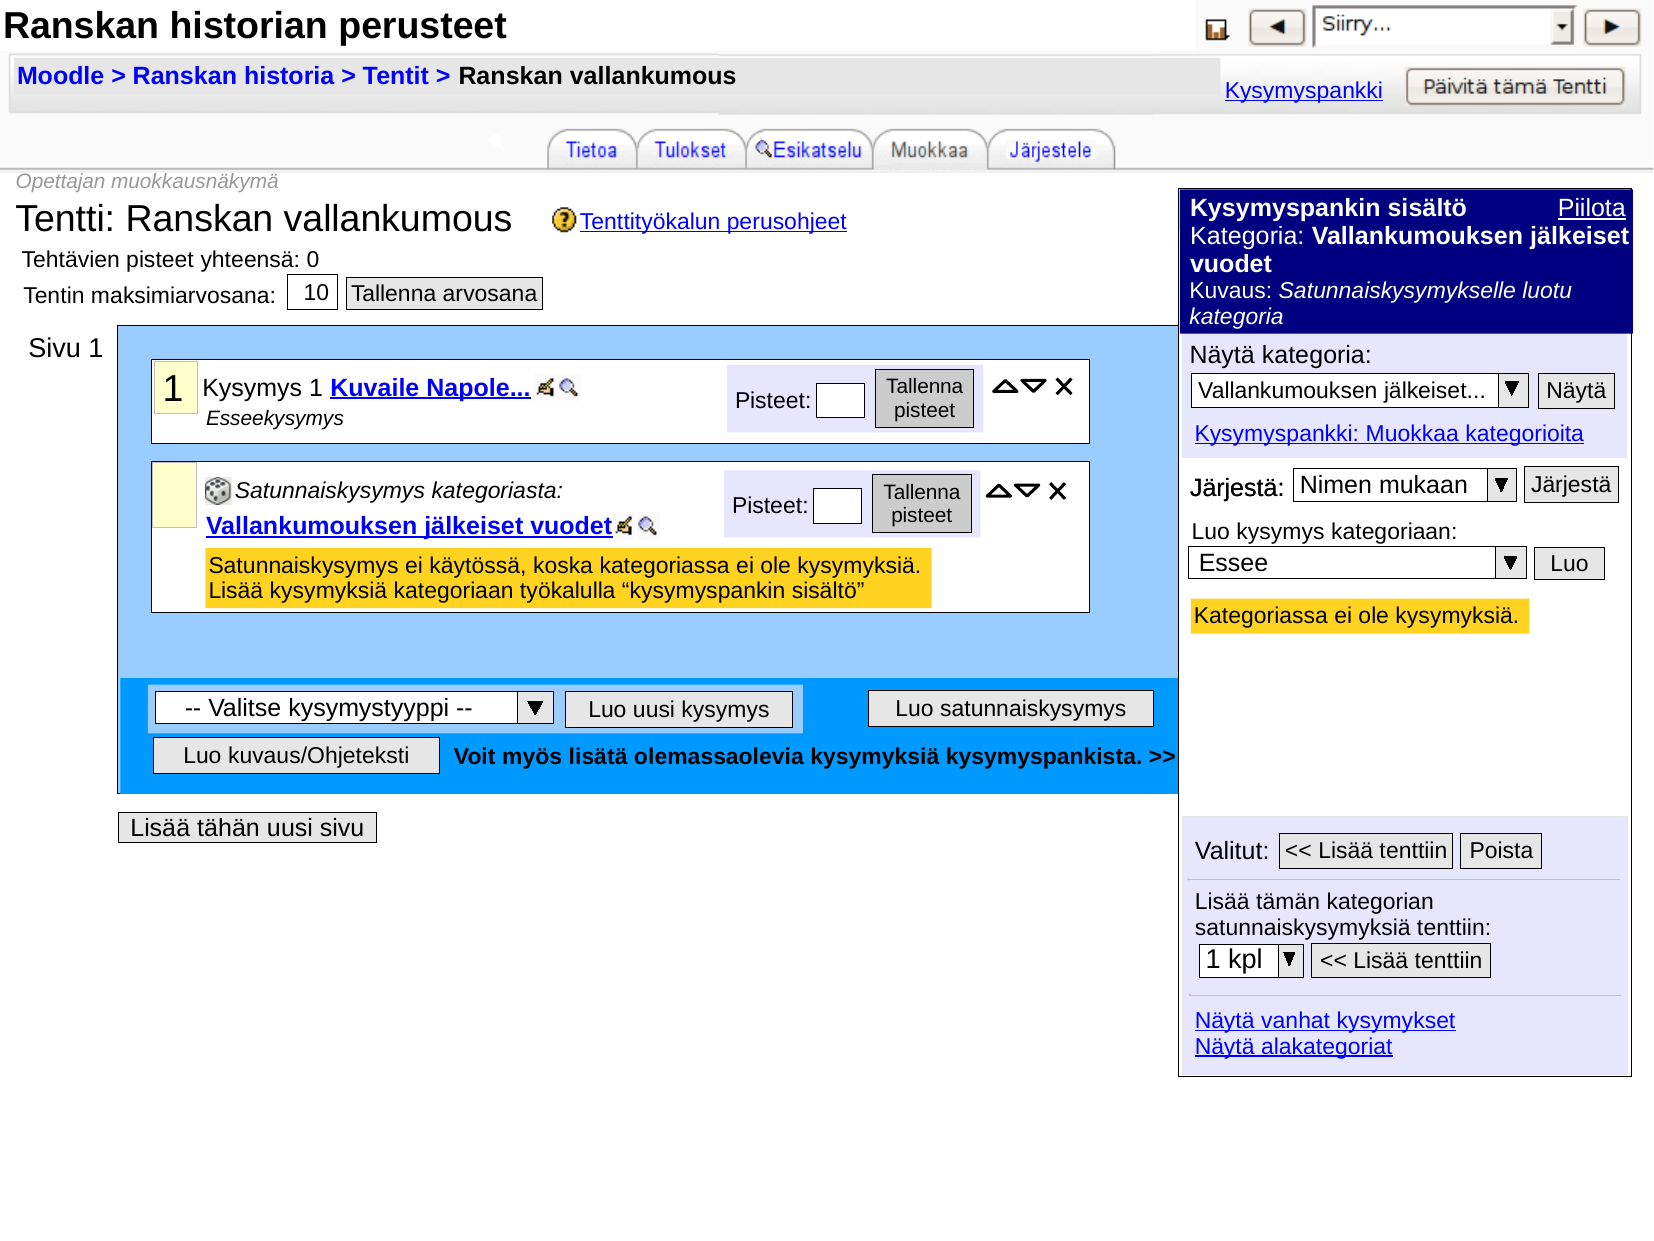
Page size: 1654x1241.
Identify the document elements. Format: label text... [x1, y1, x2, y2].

text_box Järjestä: [1187, 468, 1295, 506]
text_box Esseekysymys [203, 402, 348, 435]
text_box Tallenna pisteet [875, 369, 974, 428]
text_box Kategoriassa ei ole kysymyksiä. [1190, 598, 1530, 634]
text_box Nimen mukaan [1293, 468, 1487, 502]
text_box Tenttityökalun perusohjeet [577, 204, 851, 239]
text_box Essee [1188, 546, 1495, 579]
text_box -- Valitse kysymystyyppi -- [155, 691, 517, 724]
text_box Järjestä [1524, 466, 1619, 503]
picture [613, 512, 635, 540]
text_box Valitut: [1192, 832, 1274, 870]
text_box [117, 188, 1632, 1077]
text_box Luo uusi kysymys [565, 691, 793, 728]
text_box Luo [1534, 547, 1605, 580]
text_box Kysymys 1 Kuvaile Napole... [199, 368, 560, 407]
picture [558, 374, 581, 402]
text_box Luo kuvaus/Ohjeteksti [153, 737, 440, 774]
text_box 1 [159, 363, 187, 415]
text_box Tallenna pisteet [872, 474, 972, 533]
text_box Opettajan muokkausnäkymä [12, 173, 282, 198]
text_box Vallankumouksen jälkeiset vuodet [203, 507, 651, 545]
text_box Sivu 1 [25, 328, 107, 369]
text_box Pisteet: [729, 488, 813, 524]
text_box Näytä vanhat kysymykset Näytä alakategoriat [1191, 1003, 1459, 1064]
text_box Lisää tähän uusi sivu [118, 812, 377, 843]
text_box Luo satunnaiskysymys [868, 690, 1154, 727]
picture [637, 512, 660, 540]
text_box Ranskan historian perusteet [0, 0, 1196, 52]
picture [534, 374, 557, 401]
text_box Tehtävien pisteet yhteensä: 0 [18, 242, 323, 277]
text_box << Lisää tenttiin [1279, 833, 1453, 869]
text_box Poista [1460, 833, 1542, 869]
text_box 1 [159, 415, 187, 421]
text_box Kysymyspankki: Muokkaa kategorioita [1191, 416, 1588, 451]
text_box Vallankumouksen jälkeiset... [1195, 373, 1491, 409]
picture [0, 0, 1654, 173]
text_box Satunnaiskysymys ei käytössä, koska kategoriassa ei ole kysymyksiä. Lisää kysymyksiä kategoriaan työkalulla “kysymyspankin sisältö” [205, 547, 932, 609]
text_box Luo kysymys kategoriaan: [1188, 514, 1461, 546]
text_box Moodle > Ranskan historia > Tentit > Ranskan vallankumous [14, 57, 1221, 95]
text_box 10 [287, 274, 338, 310]
text_box << Lisää tenttiin [1311, 945, 1491, 978]
text_box 1 kpl [1202, 945, 1371, 980]
text_box Näytä kategoria: [1186, 336, 1556, 374]
picture [205, 477, 232, 505]
text_box Pisteet: [732, 383, 840, 419]
text_box Kysymyspankin sisältö Piilota Kategoria: Vallankumouksen jälkeiset vuodet Kuvaus: Satunnaiskysymykselle luotu kategoria [1179, 189, 1633, 334]
text_box Näytä [1538, 373, 1615, 409]
text_box Tentti: Ranskan vallankumous [12, 193, 516, 245]
text_box Voit myös lisätä olemassaolevia kysymyksiä kysymyspankista. >> [450, 739, 1176, 774]
text_box Tentin maksimiarvosana: [20, 278, 280, 313]
picture [551, 206, 578, 234]
text_box Lisää tämän kategorian satunnaiskysymyksiä tenttiin: [1192, 884, 1495, 945]
text_box Tallenna arvosana [346, 277, 543, 310]
text_box Kysymyspankki [1221, 73, 1386, 108]
text_box Satunnaiskysymys kategoriasta: [231, 473, 567, 508]
